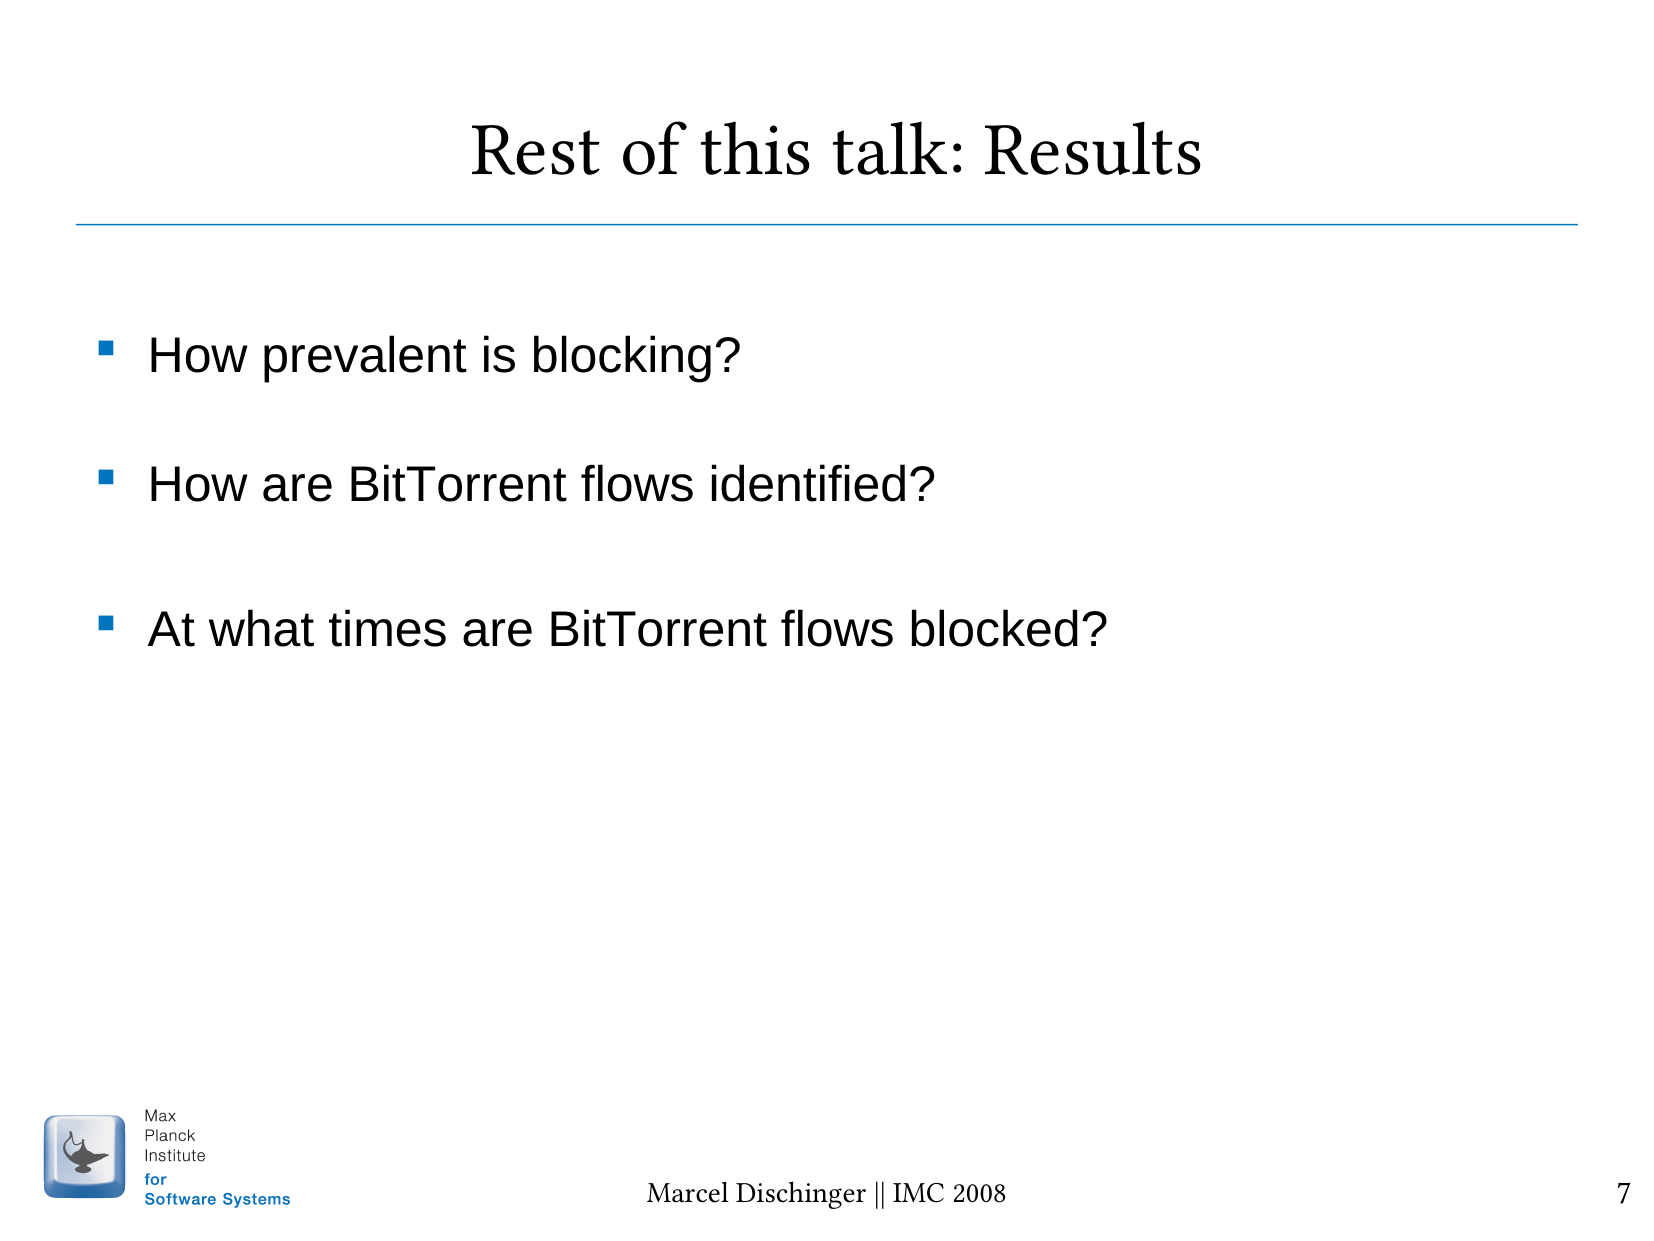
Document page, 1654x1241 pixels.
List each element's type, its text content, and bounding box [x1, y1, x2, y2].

list How prevalent is blocking? How are BitTorrent flows identified? At what times are BitTorrent flows blocked? [77, 309, 1579, 1195]
title Rest of this talk: Results [54, 44, 1621, 259]
